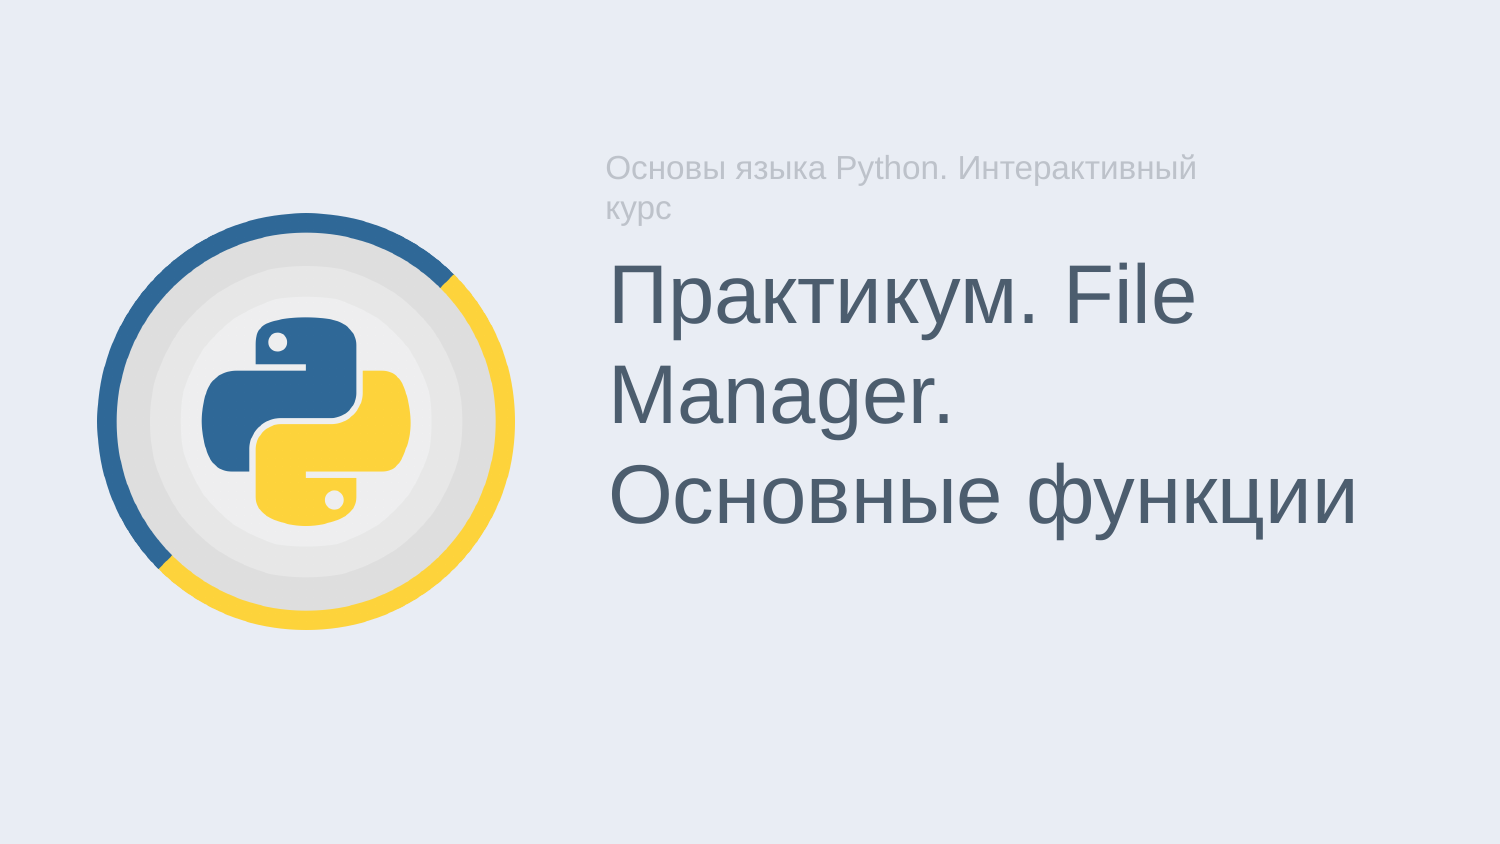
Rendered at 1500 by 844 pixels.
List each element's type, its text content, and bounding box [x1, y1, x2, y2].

text_box Практикум. File Manager. Основные функции [603, 235, 1423, 630]
title Основы языка Python. Интерактивный курс [601, 141, 1265, 188]
picture [97, 213, 515, 630]
